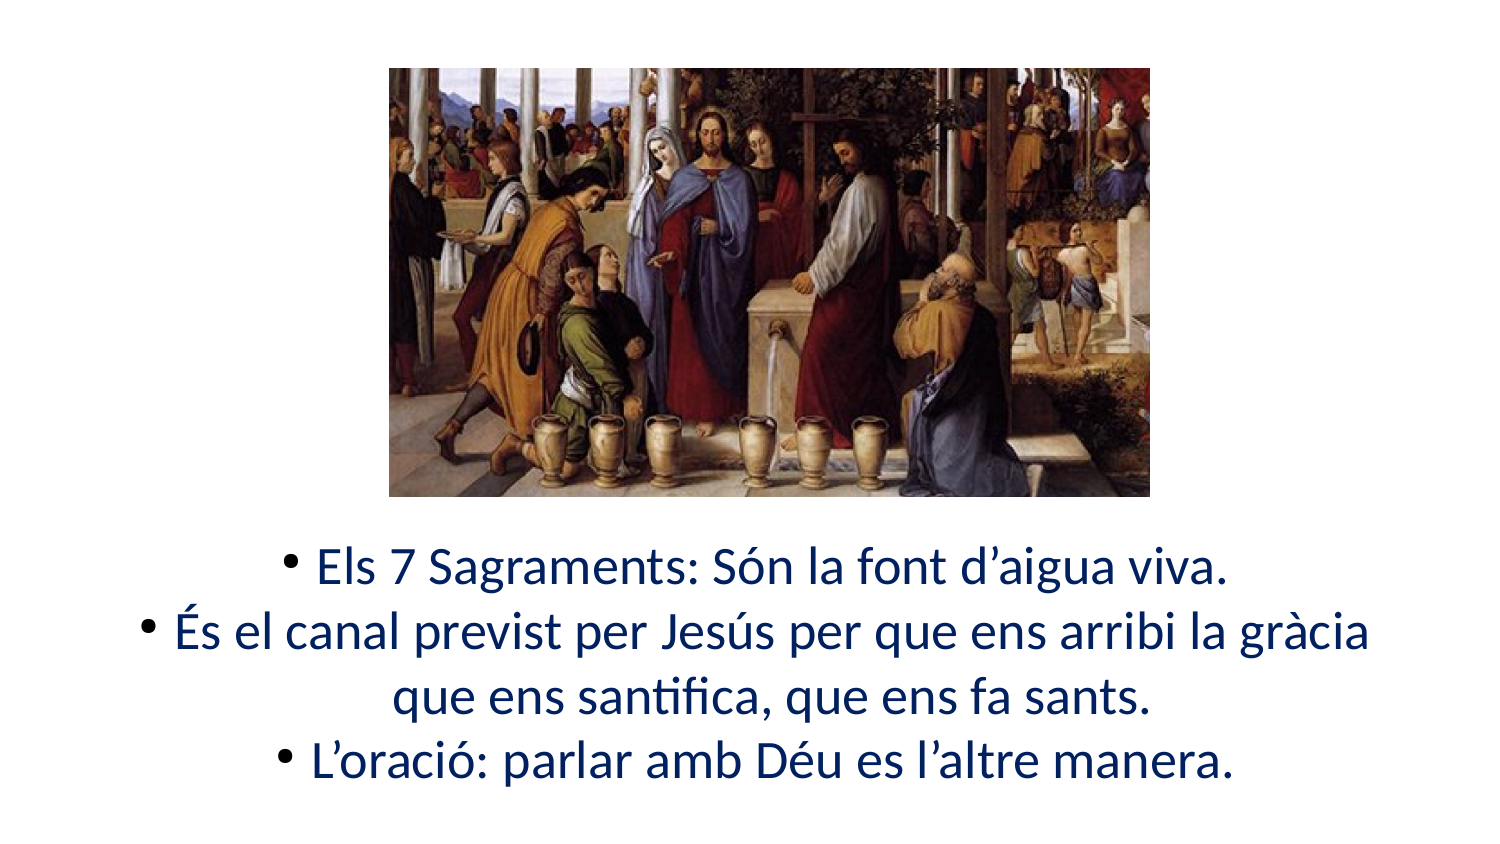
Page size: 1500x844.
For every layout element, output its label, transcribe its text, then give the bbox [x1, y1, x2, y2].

picture [389, 68, 1150, 497]
text_box Els 7 Sagraments: Són la font d’aigua viva. És el canal previst per Jesús per que ens arribi la gràcia que ens santifica, que ens fa sants. L’oració: parlar amb Déu es l’altre manera. [118, 522, 1394, 798]
